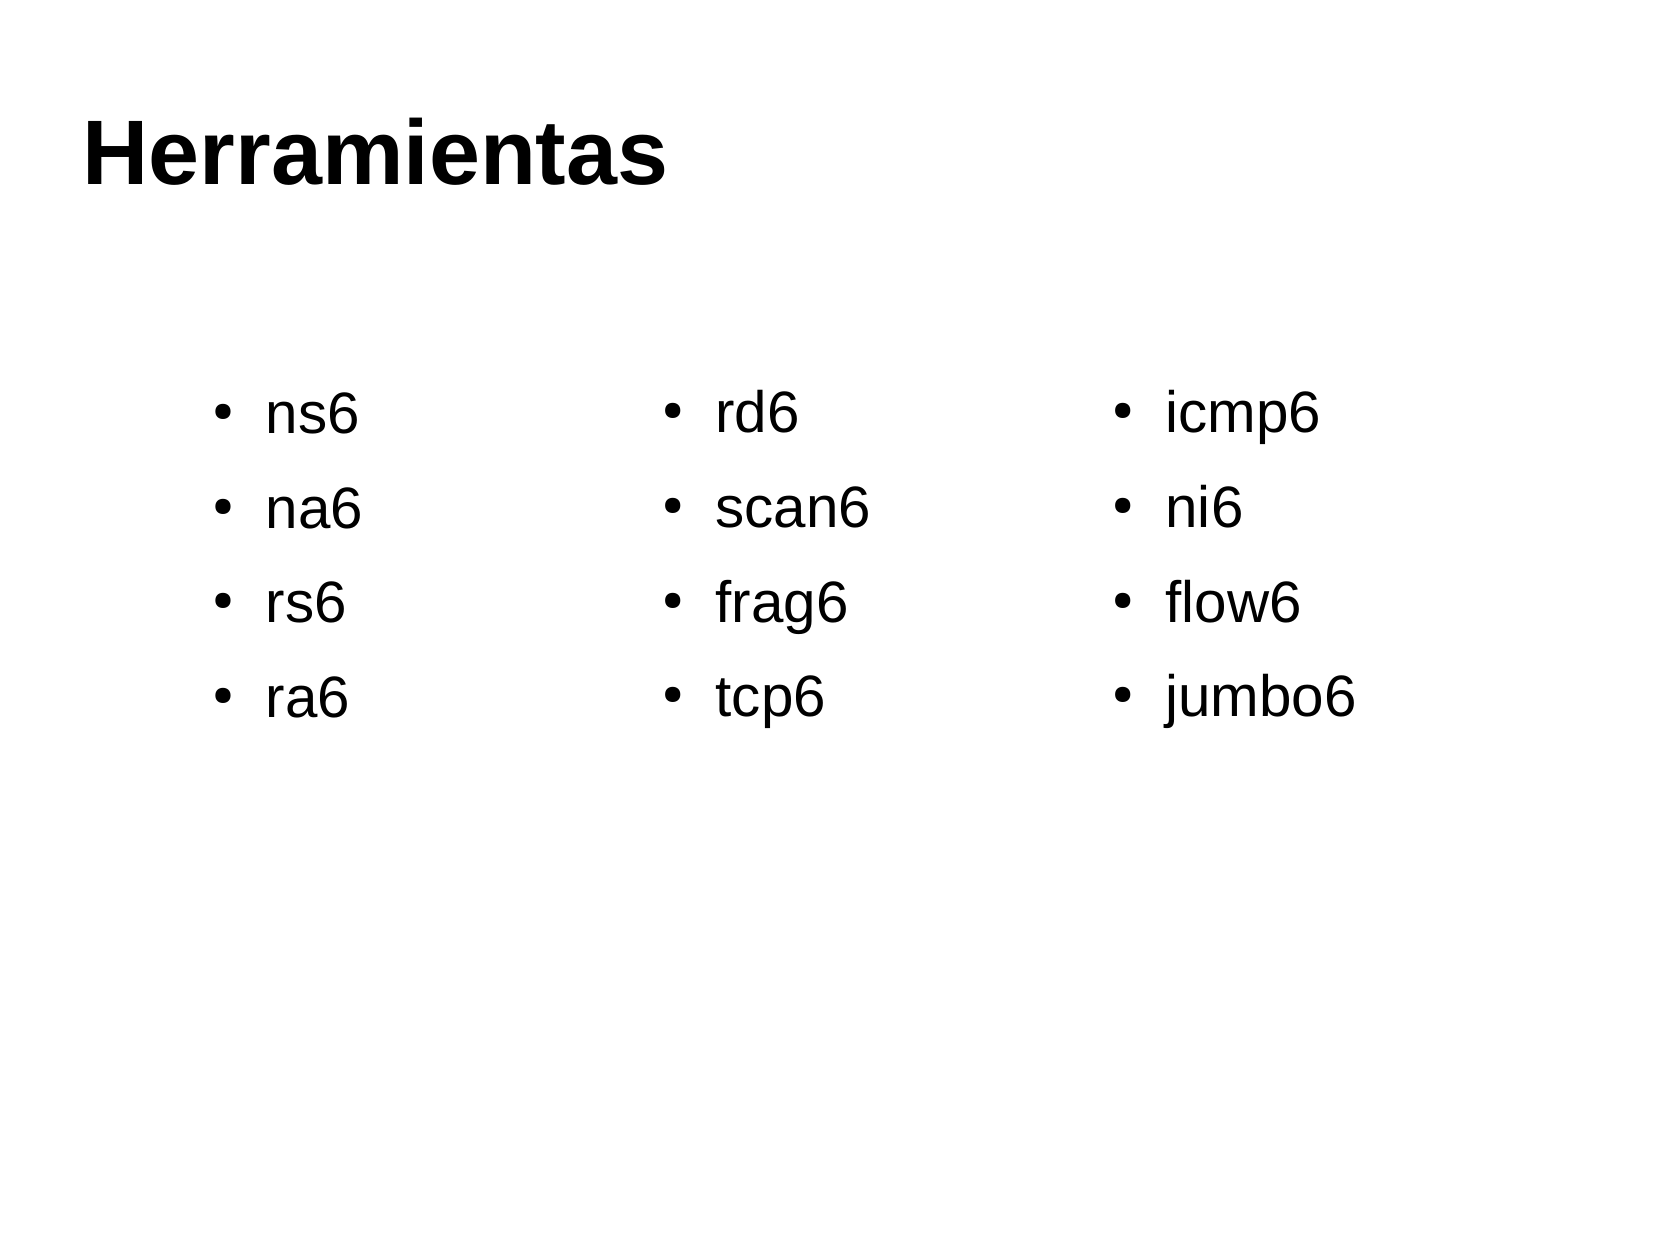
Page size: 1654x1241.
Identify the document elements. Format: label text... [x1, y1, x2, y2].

title Herramientas [82, 49, 1571, 257]
list rd6 scan6 frag6 tcp6 [644, 380, 1058, 781]
list icmp6 ni6 flow6 jumbo6 [1094, 380, 1508, 781]
list ns6 na6 rs6 ra6 [195, 380, 1651, 946]
